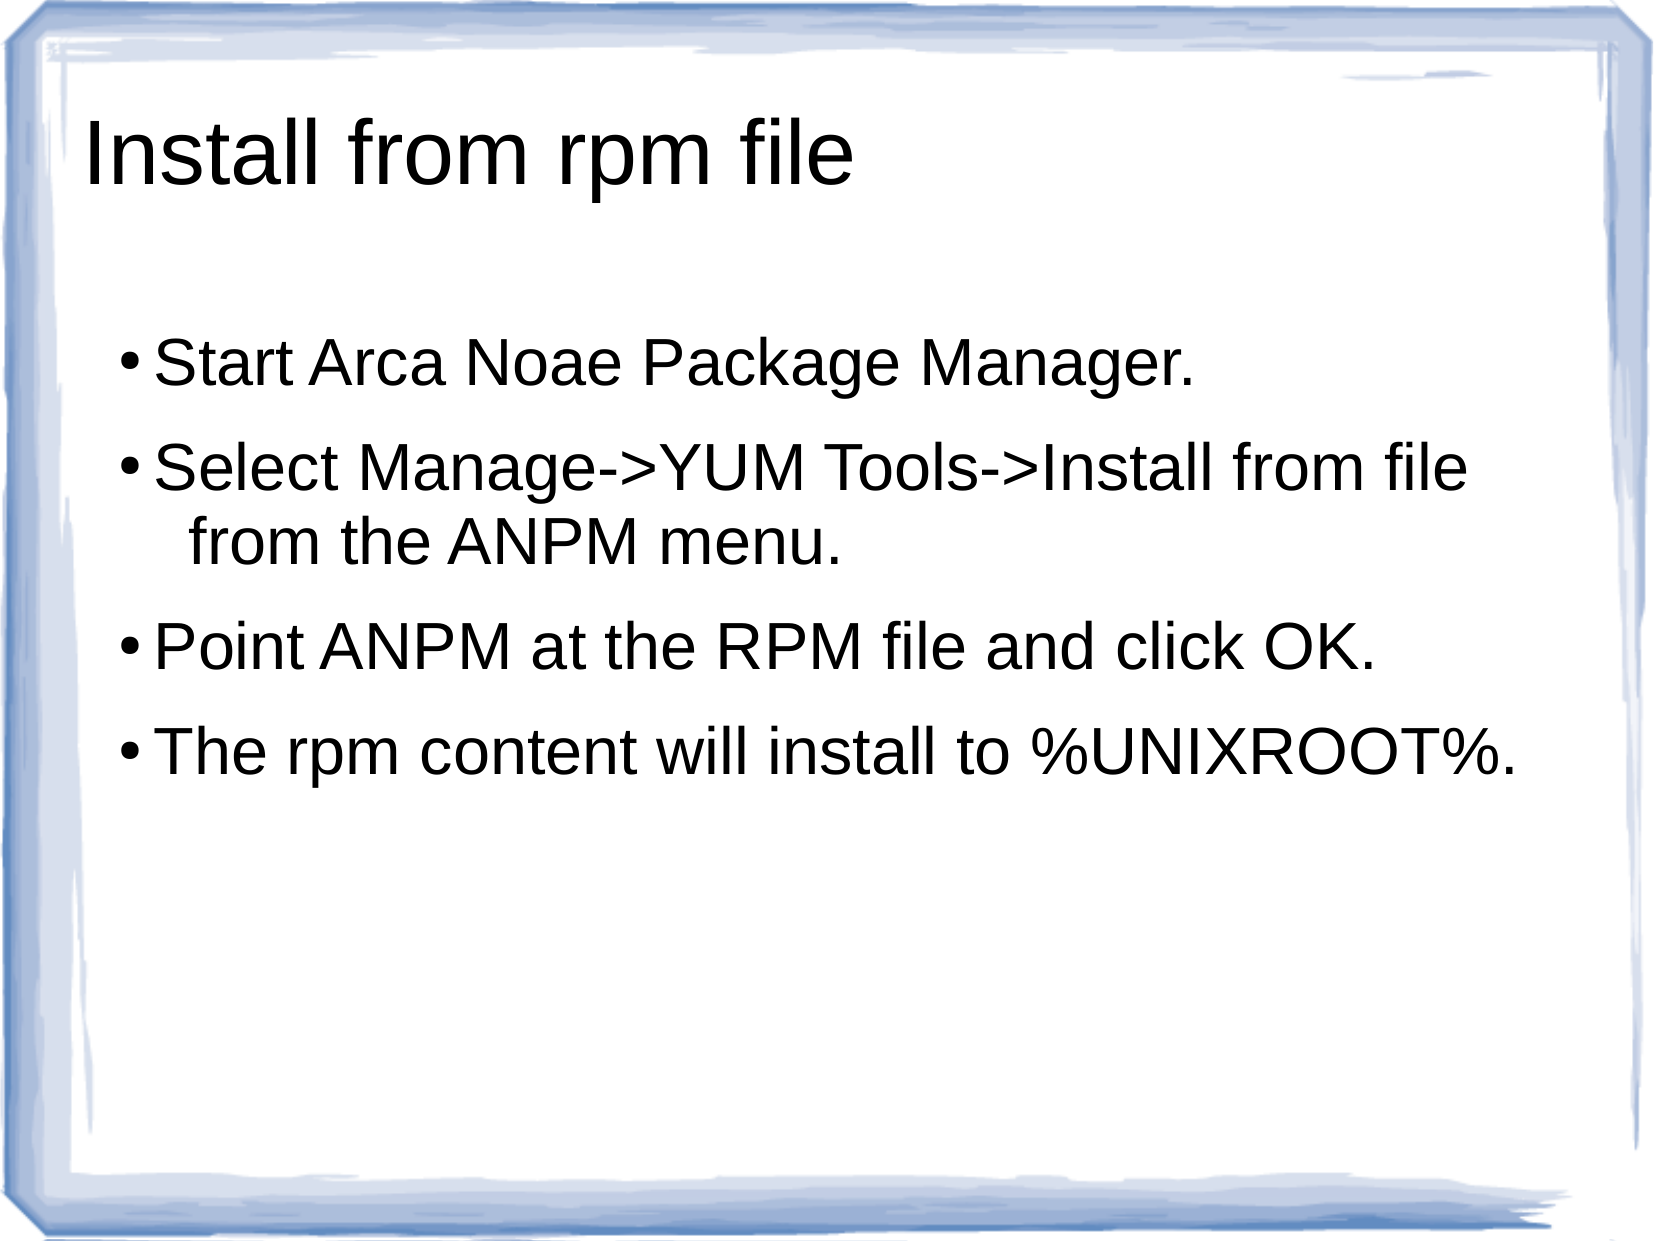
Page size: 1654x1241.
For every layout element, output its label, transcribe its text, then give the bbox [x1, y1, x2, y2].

subtitle Start Arca Noae Package Manager. Select Manage->YUM Tools->Install from file from the ANPM menu. Point ANPM at the RPM file and click OK. The rpm content will install to %UNIXROOT%. [118, 324, 1571, 1005]
picture [0, 0, 1654, 1241]
title Install from rpm file [82, 101, 1571, 205]
